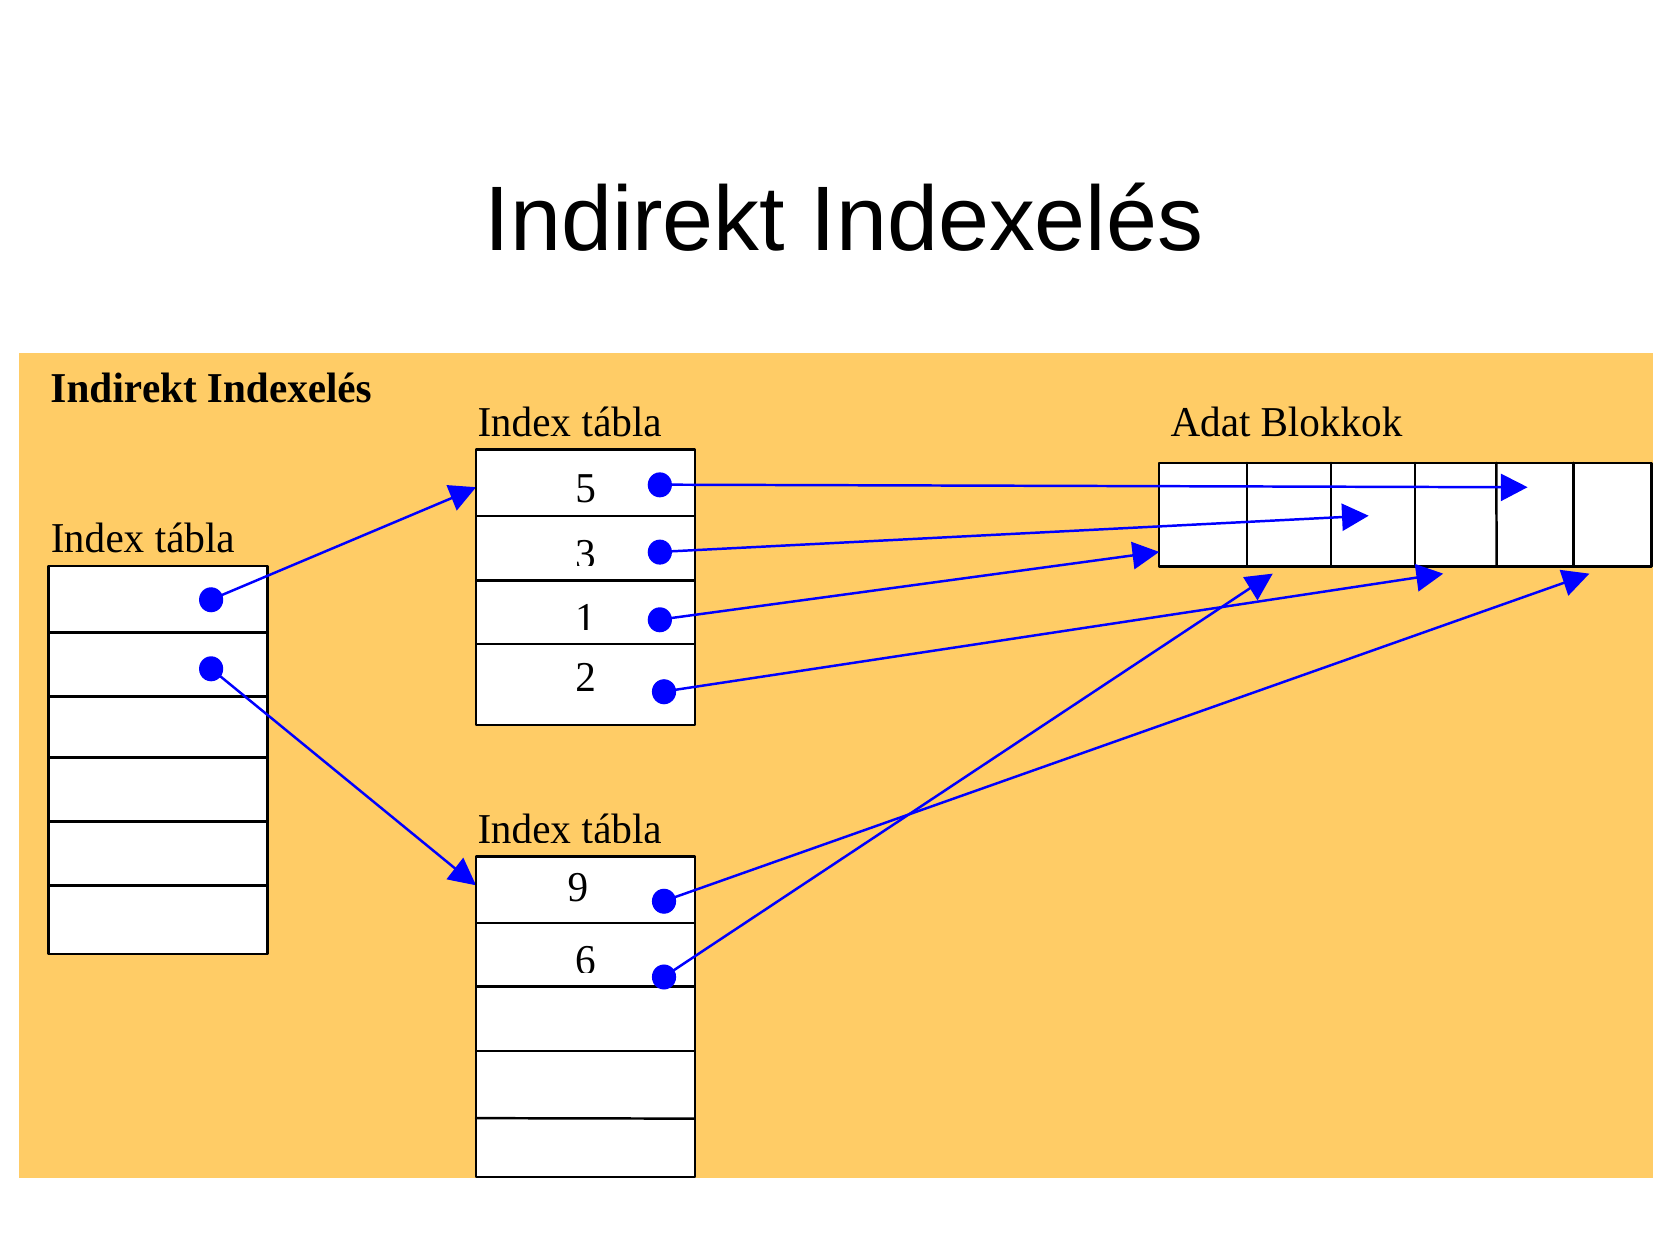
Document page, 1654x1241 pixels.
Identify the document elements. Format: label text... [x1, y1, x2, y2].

chart [19, 353, 1654, 1179]
title Indirekt Indexelés [124, 110, 1530, 317]
